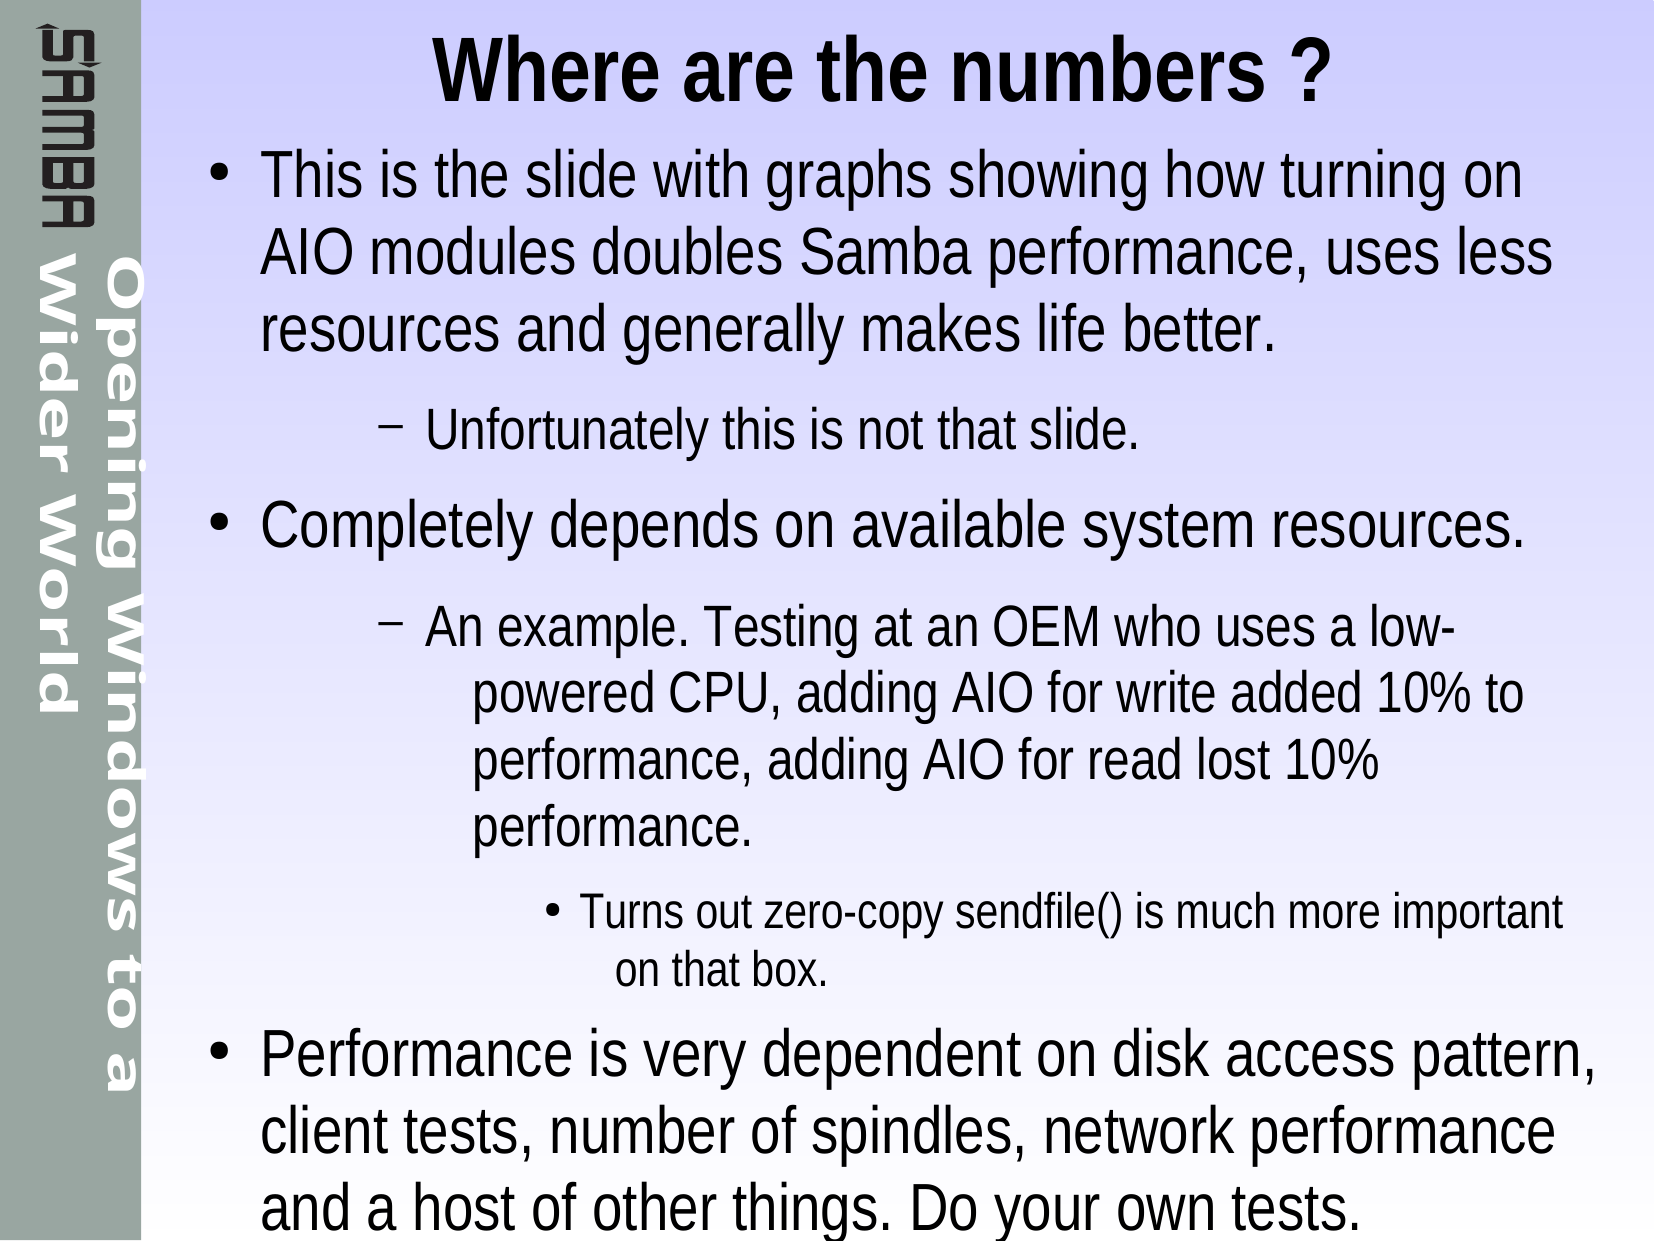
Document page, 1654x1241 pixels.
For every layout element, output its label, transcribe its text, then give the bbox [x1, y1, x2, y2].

title Where are the numbers ? [177, 1, 1590, 136]
list This is the slide with graphs showing how turning on AIO modules doubles Samba performance, uses less resources and generally makes life better. Unfortunately this is not that slide. Completely depends on available system resources. An example. Testing at an OEM who uses a low-powered CPU, adding AIO for write added 10% to performance, adding AIO for read lost 10% performance. Turns out zero-copy sendfile() is much more important on that box. Performance is very dependent on disk access pattern, client tests, number of spindles, network performance and a host of other things. Do your own tests. [189, 135, 1602, 1231]
